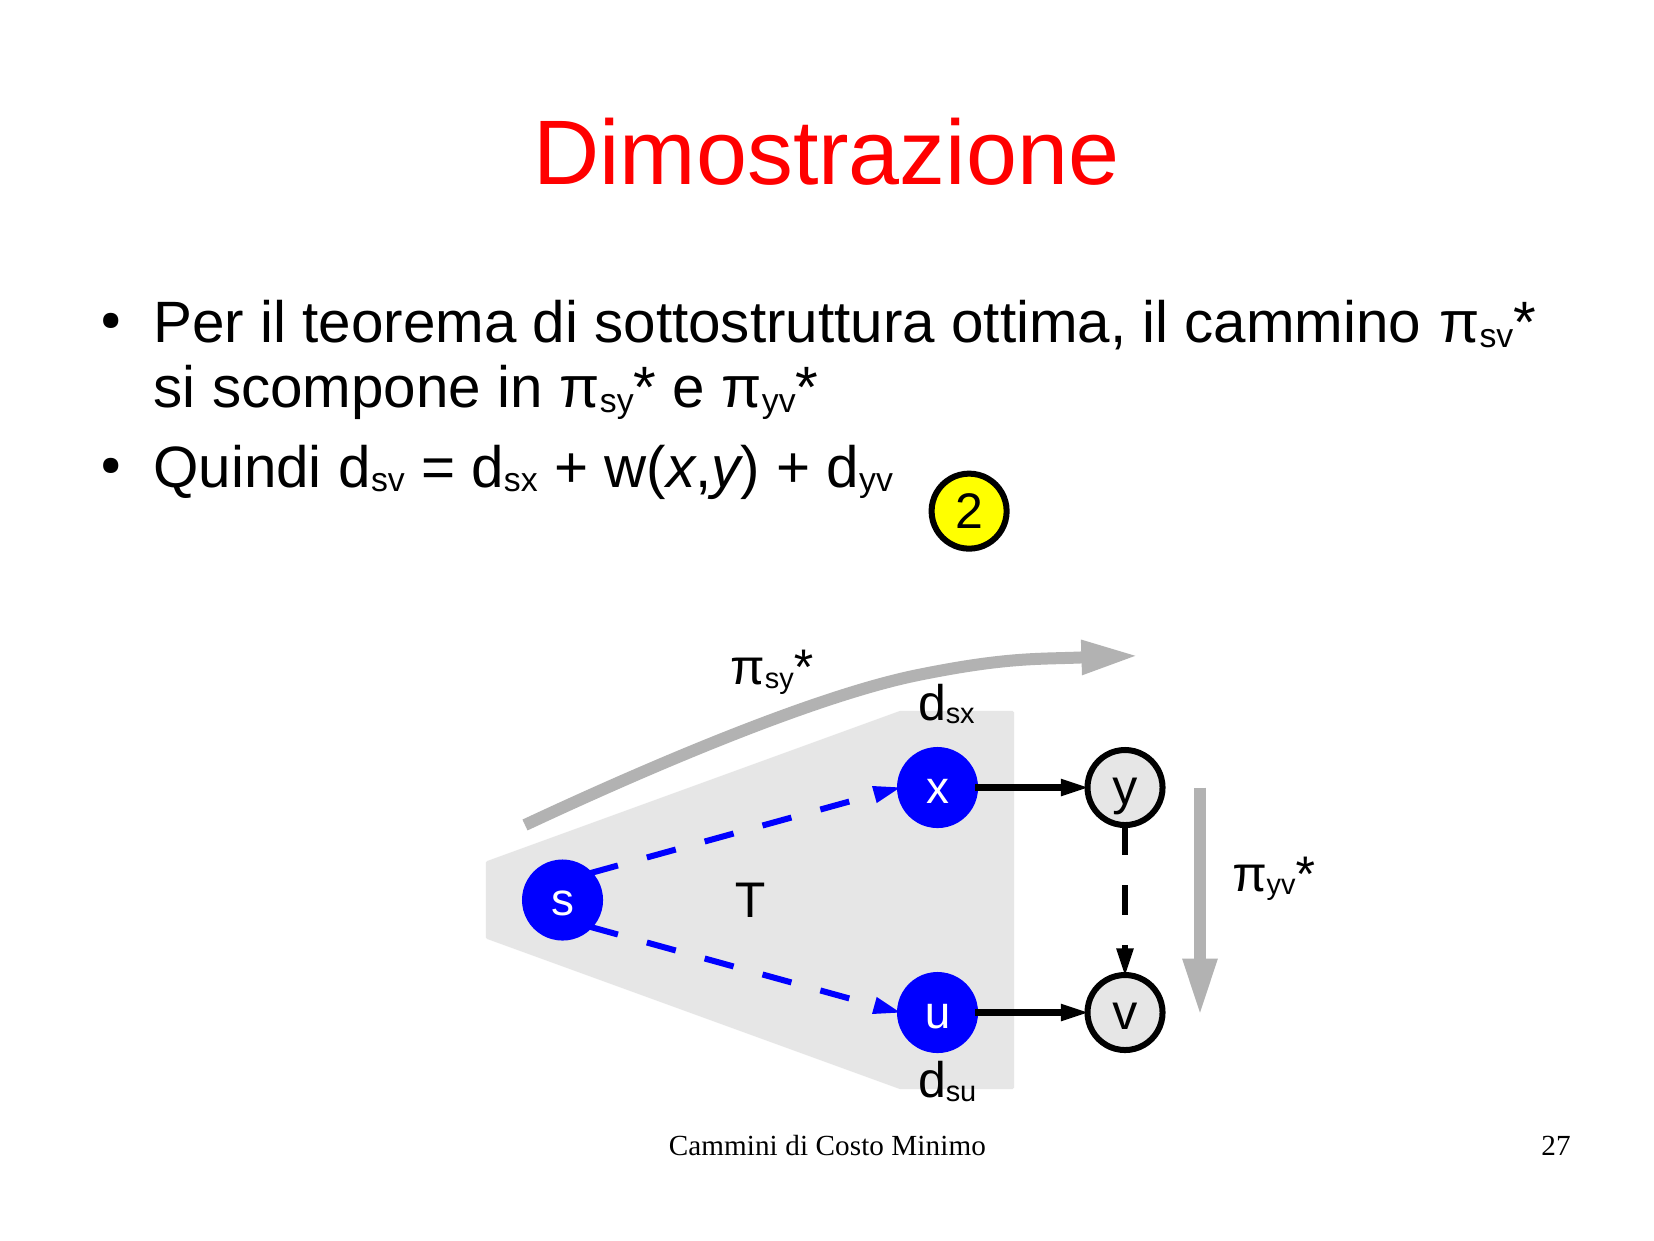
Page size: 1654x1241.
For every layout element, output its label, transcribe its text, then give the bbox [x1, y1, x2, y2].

text_box πyv* [1232, 846, 1345, 920]
text_box y [1087, 750, 1163, 825]
list Per il teorema di sottostruttura ottima, il cammino πsv* si scompone in πsy* e πyv* Quindi dsv = dsx + w(x,y) + dyv [82, 290, 1571, 1109]
text_box u [900, 975, 975, 1051]
text_box s [525, 862, 601, 938]
text_box 2 [931, 473, 1007, 549]
text_box x [900, 750, 975, 826]
text_box πsy* [812, 702, 843, 713]
text_box dsu [918, 1052, 977, 1126]
text_box πsy* [730, 639, 843, 713]
text_box dsx [918, 675, 976, 748]
text_box v [1087, 975, 1163, 1051]
title Dimostrazione [82, 49, 1571, 257]
